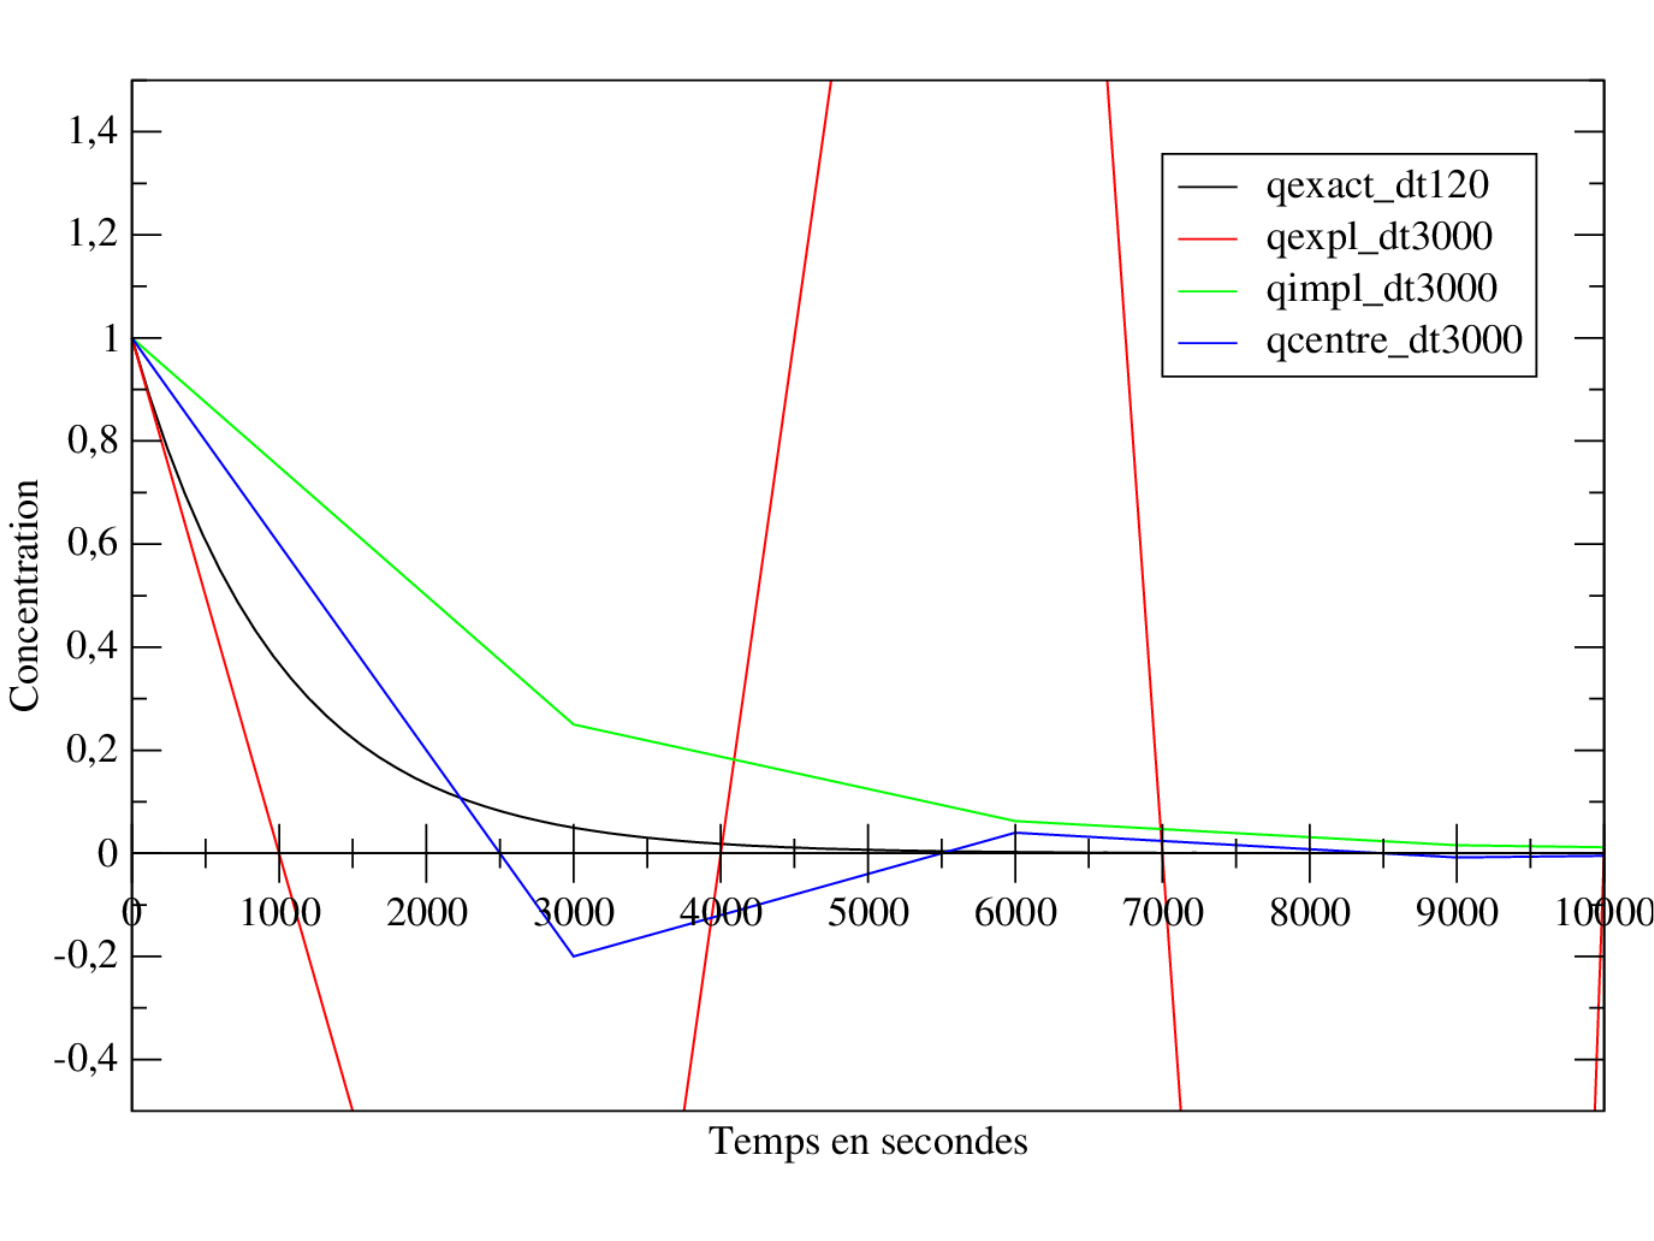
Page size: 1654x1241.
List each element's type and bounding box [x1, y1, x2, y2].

picture [5, 76, 1654, 1166]
